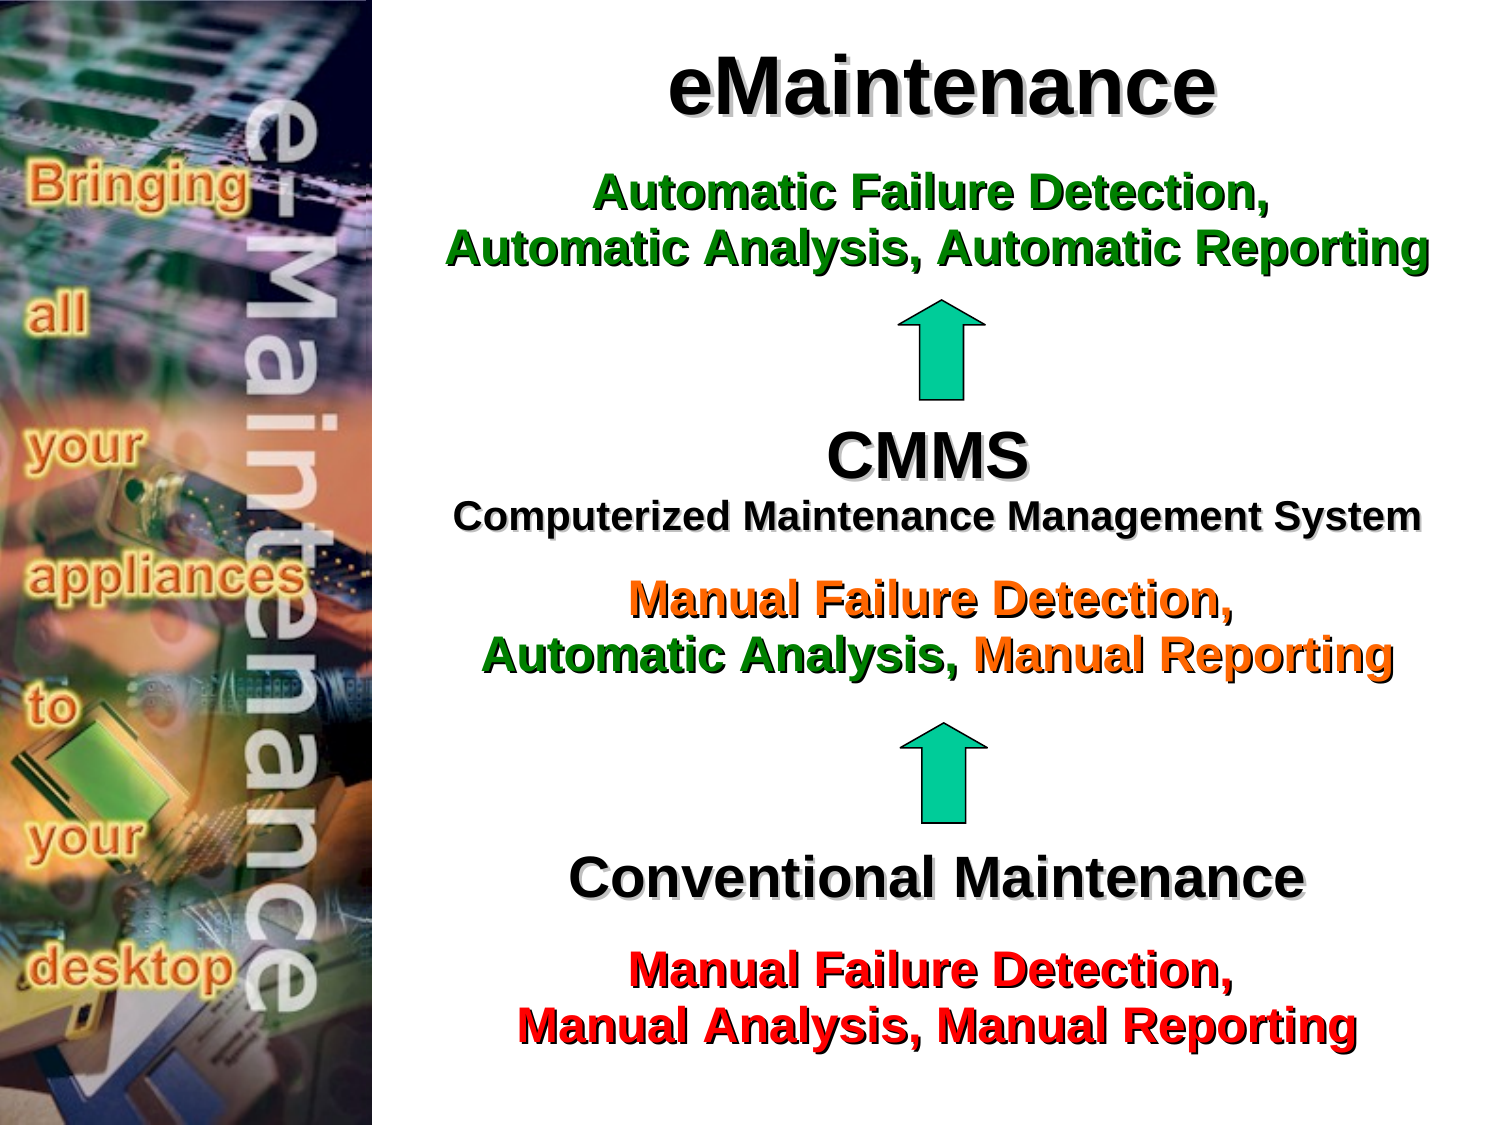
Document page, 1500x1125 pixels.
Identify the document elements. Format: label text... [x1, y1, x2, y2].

picture [0, 0, 372, 1125]
text_box CMMS Computerized Maintenance Management System Manual Failure Detection, Automatic Analysis, Manual Reporting [375, 410, 1500, 690]
text_box Conventional Maintenance Manual Failure Detection, Manual Analysis, Manual Reporting [375, 837, 1500, 1061]
text_box Automatic Failure Detection, Automatic Analysis, Automatic Reporting [375, 155, 1500, 283]
text_box eMaintenance [645, 31, 1240, 140]
